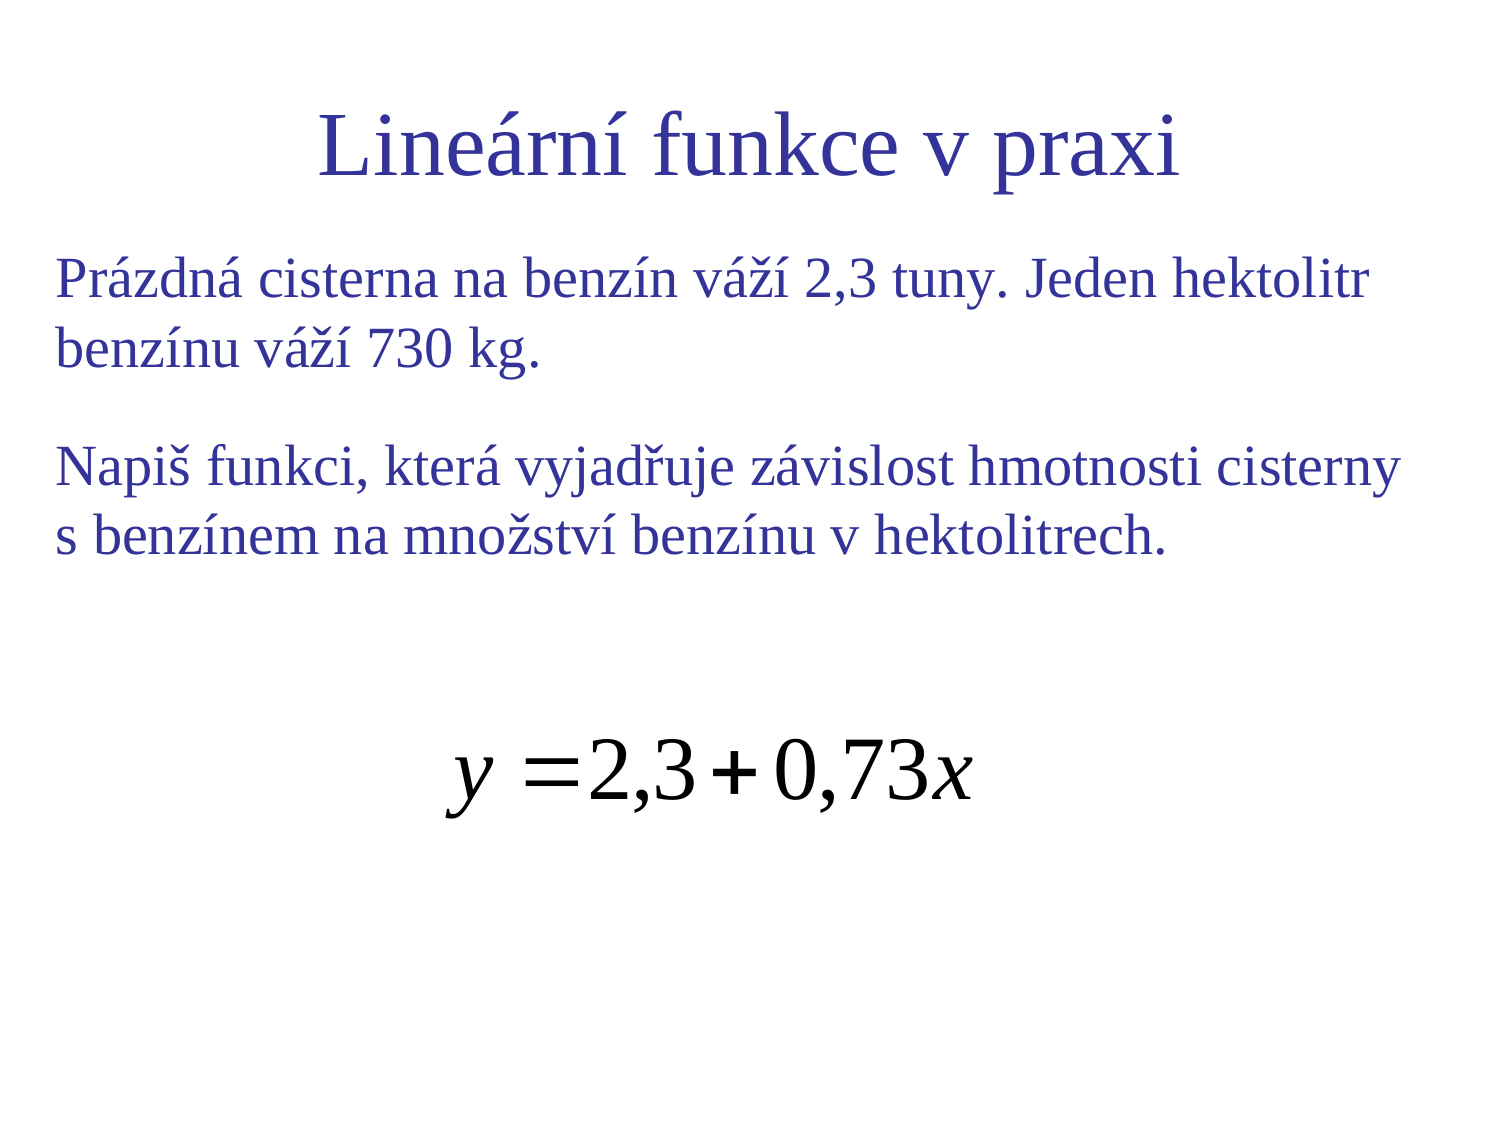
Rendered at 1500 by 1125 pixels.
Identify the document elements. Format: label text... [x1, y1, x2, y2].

text_box Prázdná cisterna na benzín váží 2,3 tuny. Jeden hektolitr benzínu váží 730 kg. [41, 231, 1500, 388]
text_box Lineární funkce v praxi [75, 45, 1426, 233]
text_box Napiš funkci, která vyjadřuje závislost hmotnosti cisterny s benzínem na množství benzínu v hektolitrech. [41, 418, 1459, 575]
chart [430, 716, 989, 837]
